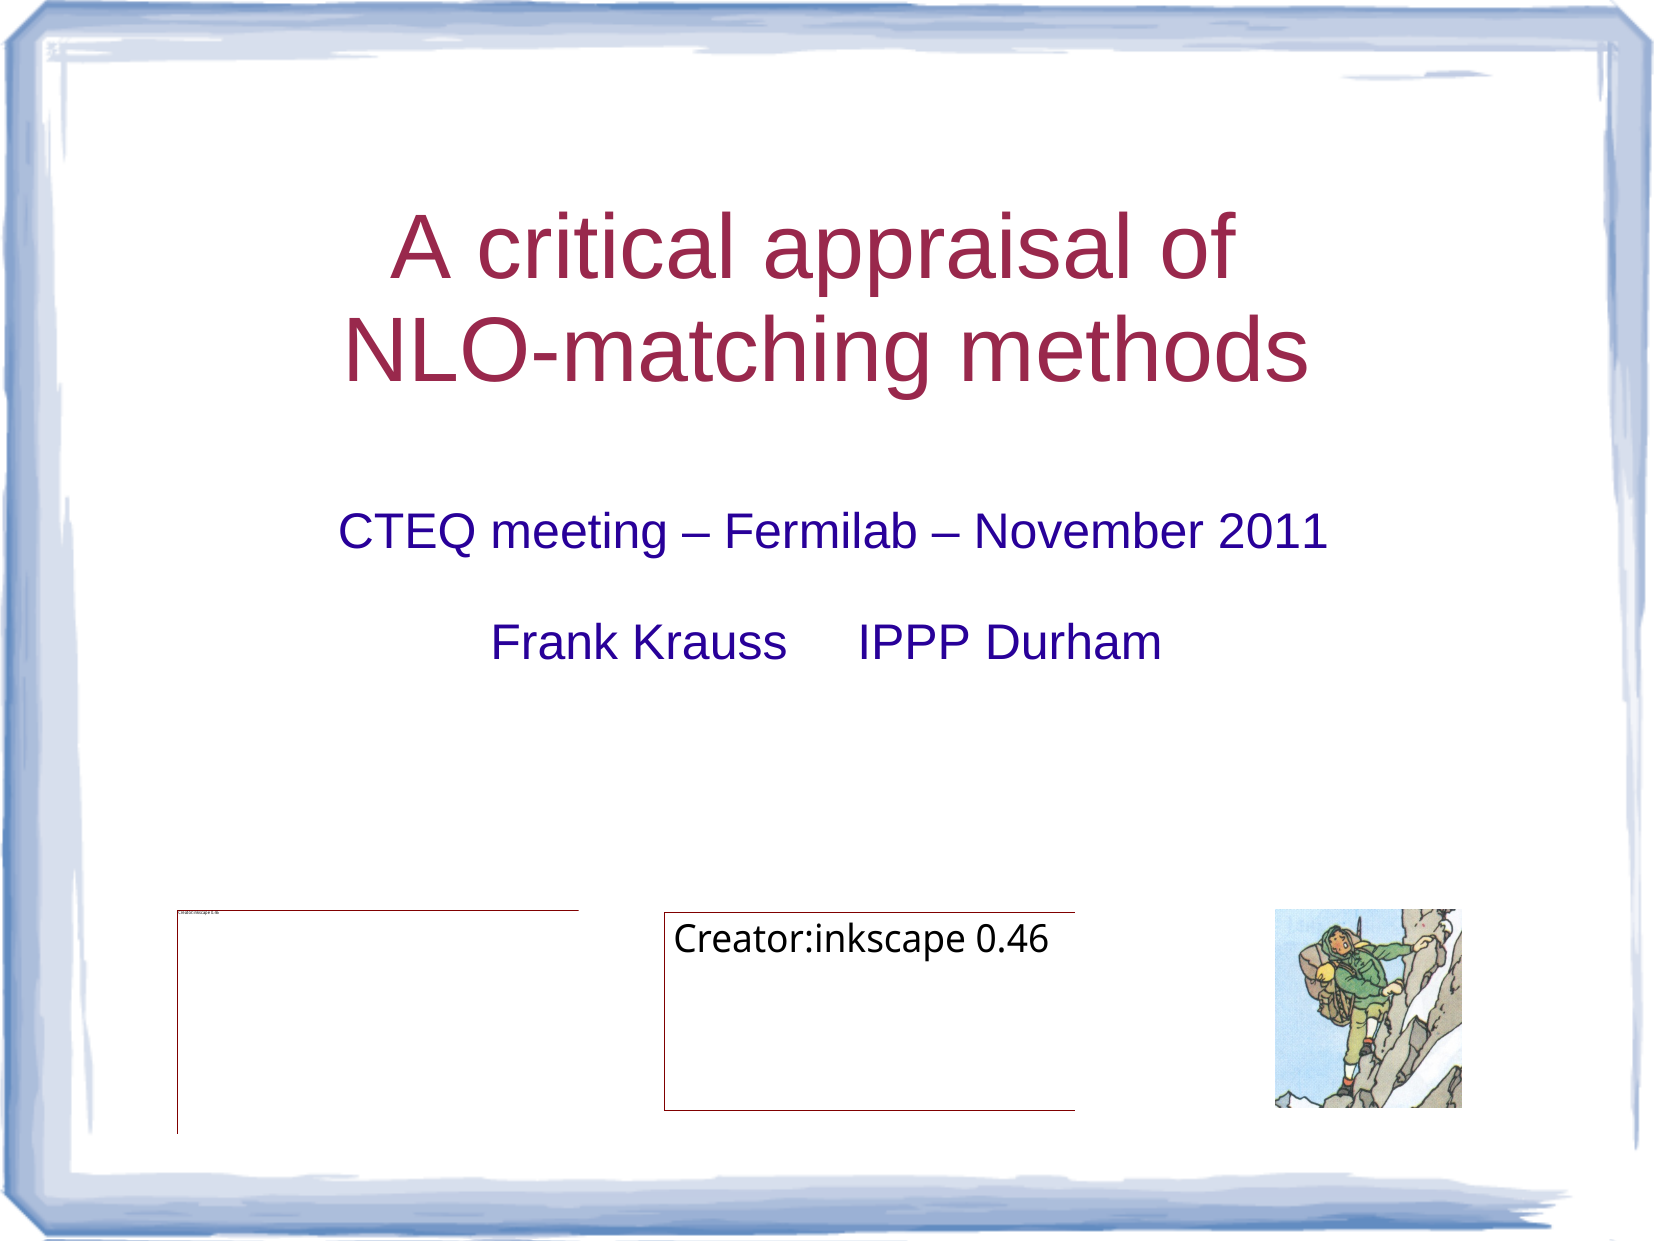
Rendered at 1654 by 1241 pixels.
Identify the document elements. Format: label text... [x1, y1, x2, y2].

picture [0, 0, 1654, 1241]
title A critical appraisal of NLO-matching methods CTEQ meeting – Fermilab – November 2011 Frank Krauss IPPP Durham [82, 153, 1571, 815]
